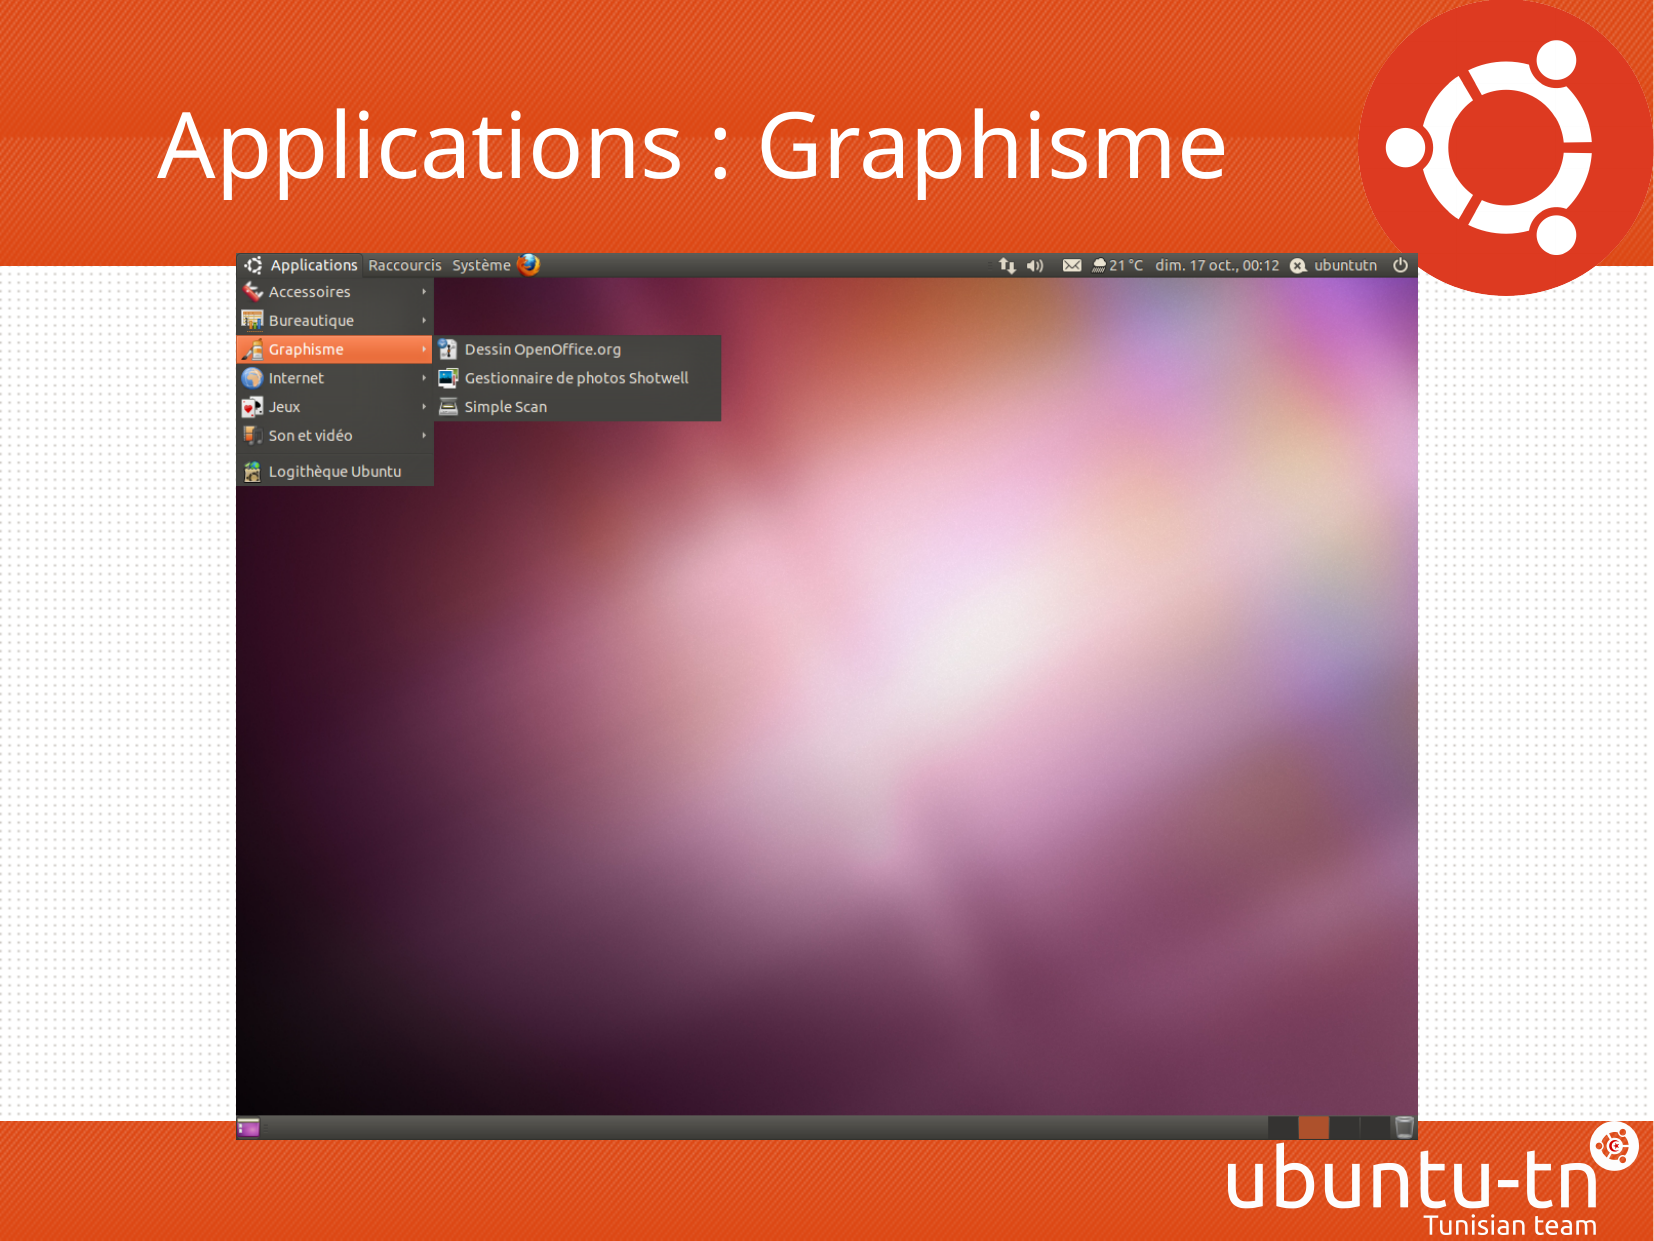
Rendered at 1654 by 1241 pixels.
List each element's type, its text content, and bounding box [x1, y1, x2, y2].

title Applications : Graphisme [29, 36, 1359, 250]
picture [0, 0, 1654, 1241]
